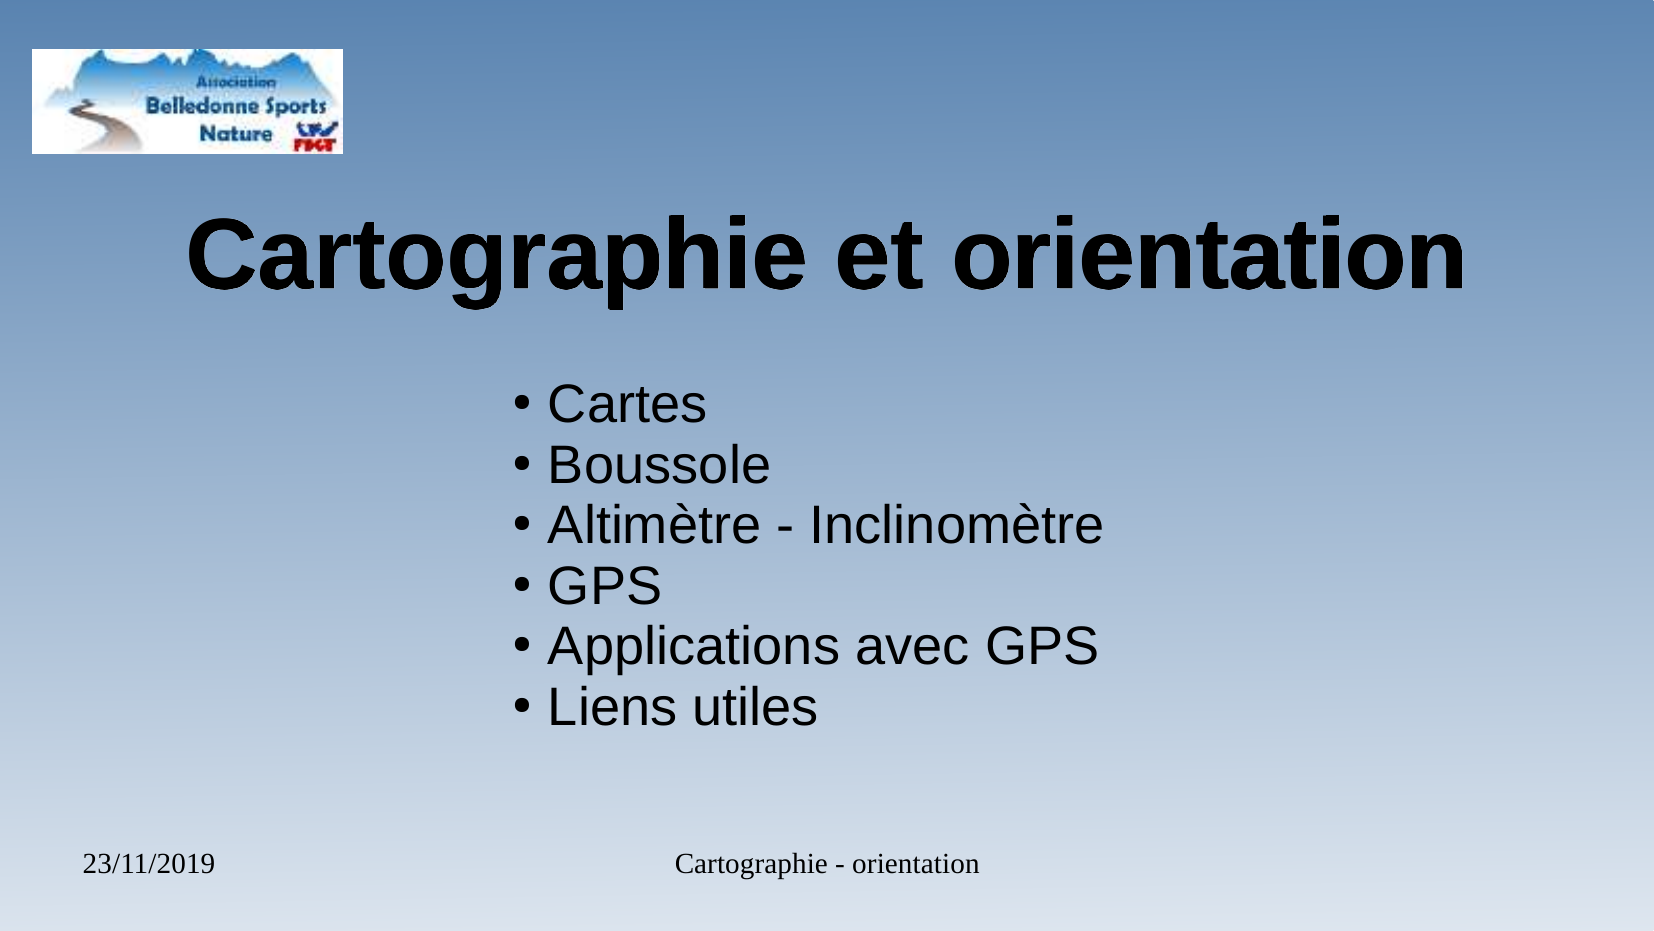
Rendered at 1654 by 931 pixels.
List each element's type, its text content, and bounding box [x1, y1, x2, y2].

text_box Cartes Boussole Altimètre - Inclinomètre GPS Applications avec GPS Liens utiles [497, 366, 1156, 745]
subtitle Cartographie et orientation [82, 188, 1571, 319]
picture [32, 49, 343, 154]
